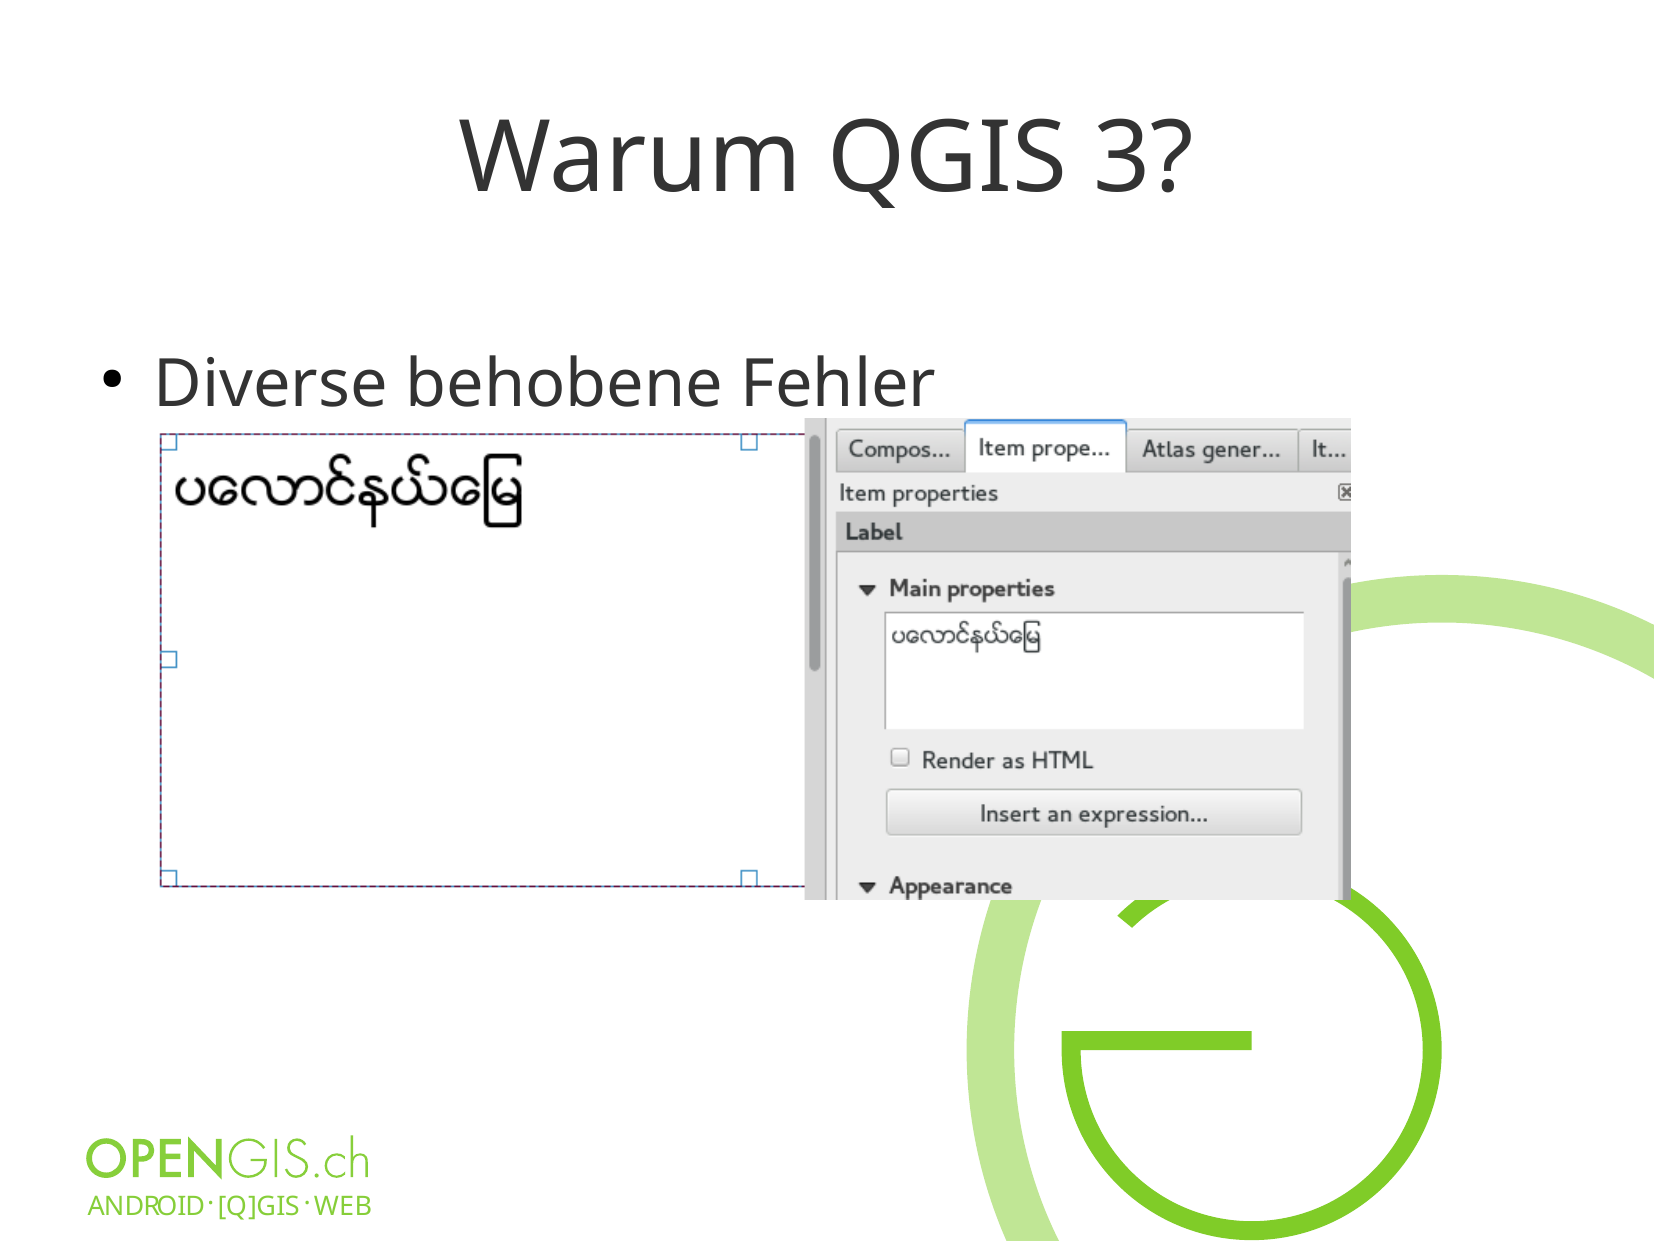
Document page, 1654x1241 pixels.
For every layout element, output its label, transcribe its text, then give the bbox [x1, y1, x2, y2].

title Warum QGIS 3? [82, 49, 1571, 257]
picture [154, 418, 1351, 901]
list Diverse behobene Fehler [82, 290, 1571, 1010]
